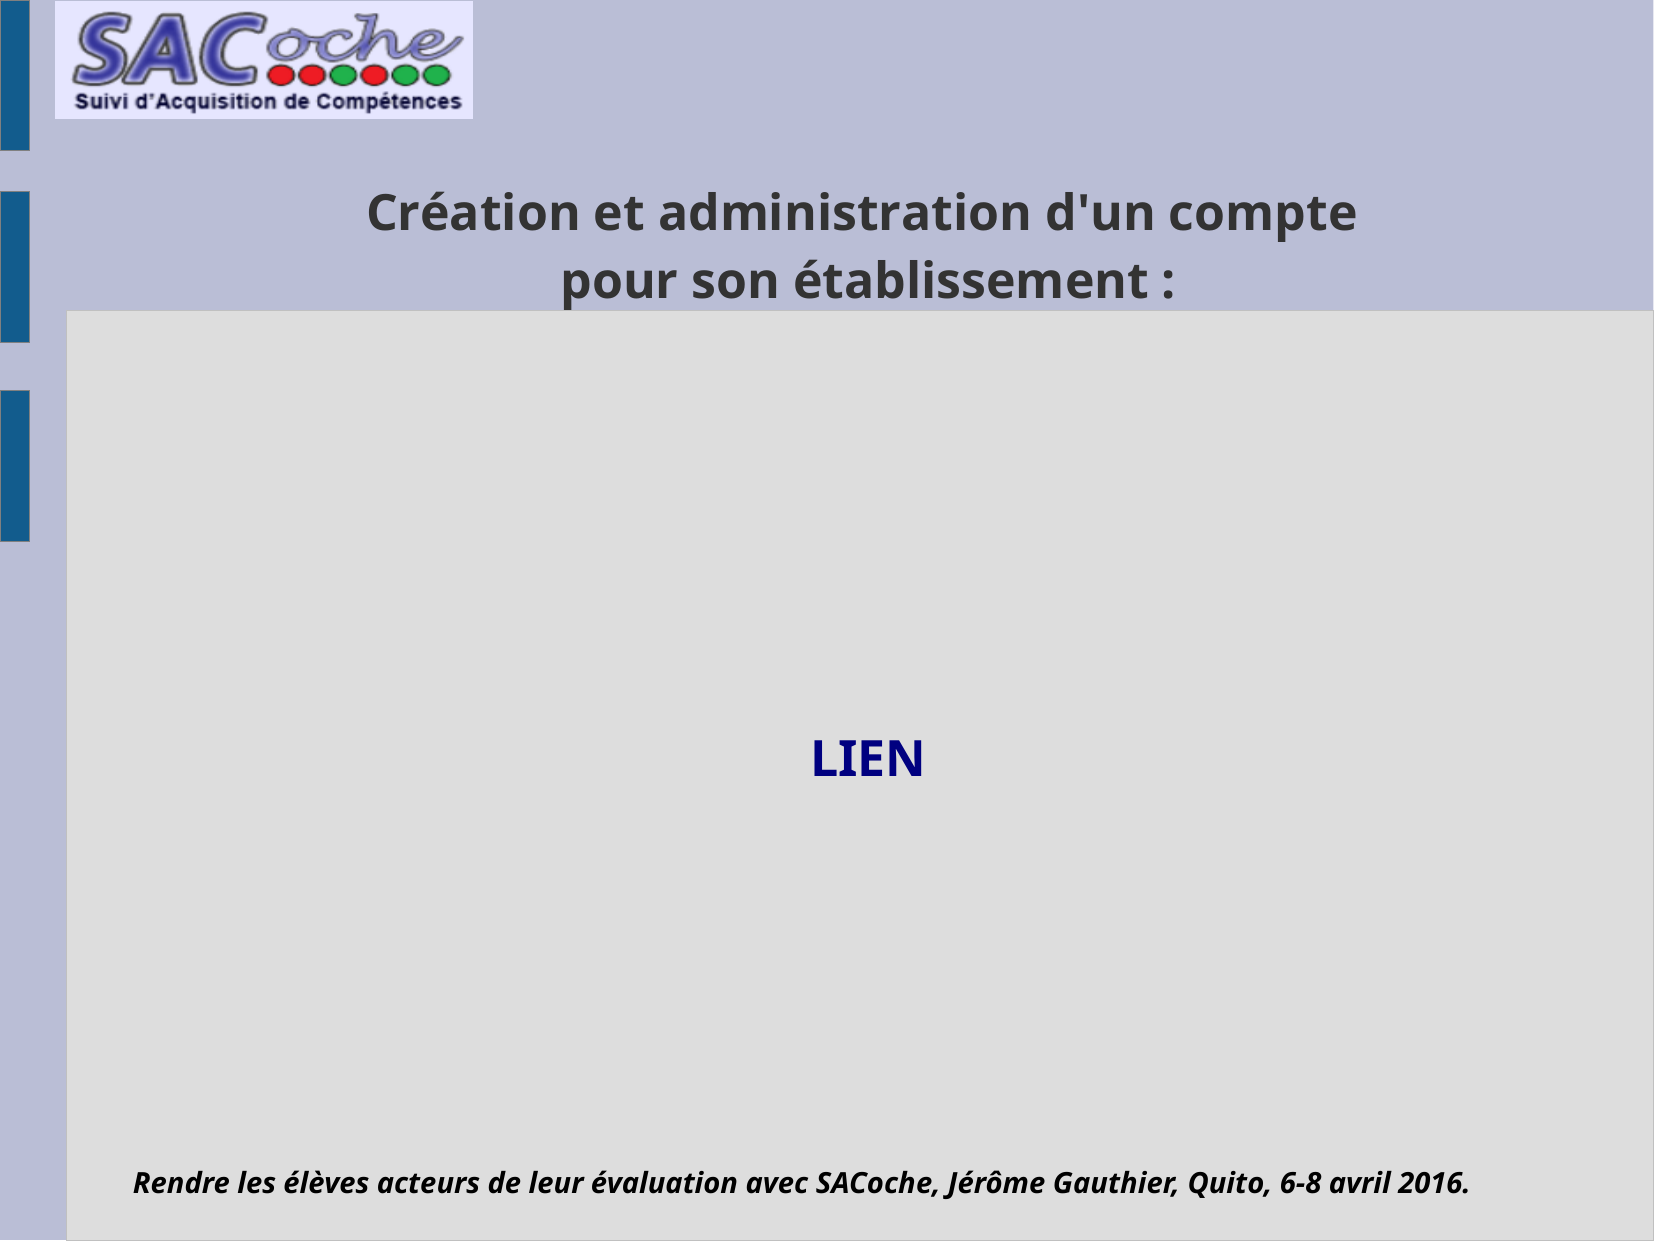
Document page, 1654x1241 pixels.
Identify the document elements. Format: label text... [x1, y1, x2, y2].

text_box Rendre les élèves acteurs de leur évaluation avec SACoche, Jérôme Gauthier, Quito, 6-8 avril 2016. [118, 1154, 1654, 1211]
title Création et administration d'un compte pour son établissement : LIEN [118, 171, 1619, 798]
picture [55, 1, 473, 119]
